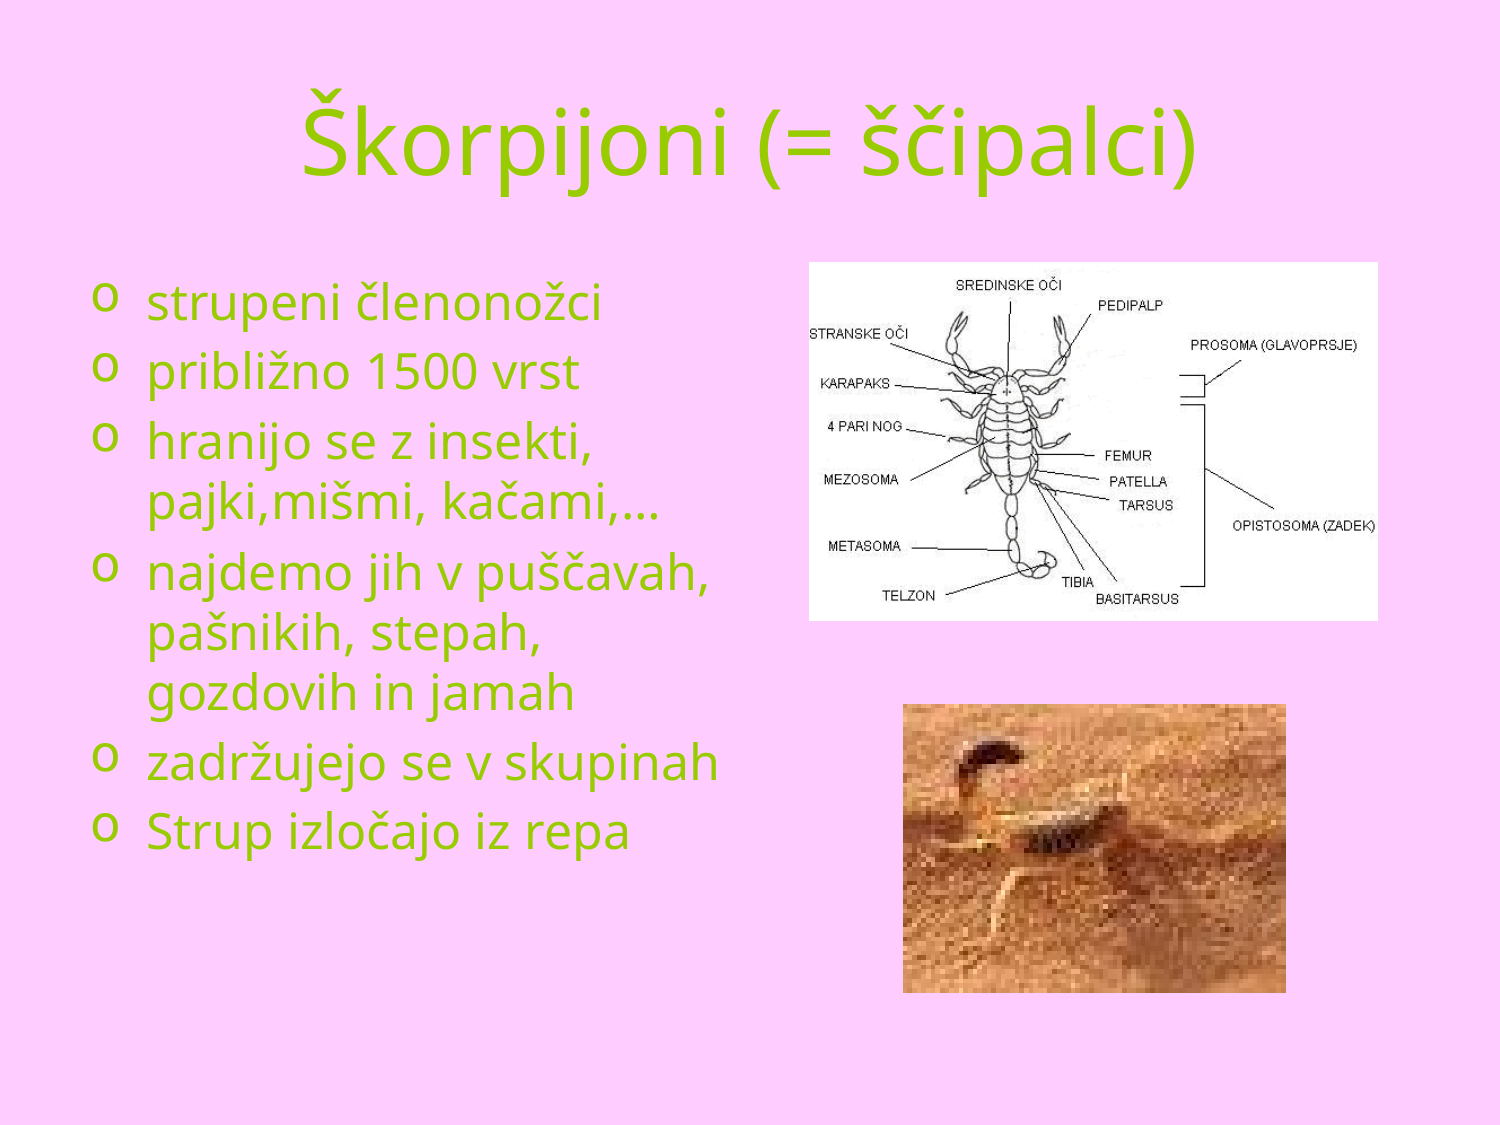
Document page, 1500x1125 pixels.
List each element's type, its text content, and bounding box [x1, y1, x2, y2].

picture [903, 704, 1286, 993]
picture [809, 262, 1378, 622]
title Škorpijoni (= ščipalci) [75, 45, 1425, 233]
list strupeni členonožci približno 1500 vrst hranijo se z insekti, pajki,mišmi, kačami,… najdemo jih v puščavah, pašnikih, stepah, gozdovih in jamah zadržujejo se v skupinah Strup izločajo iz repa [75, 262, 738, 1005]
